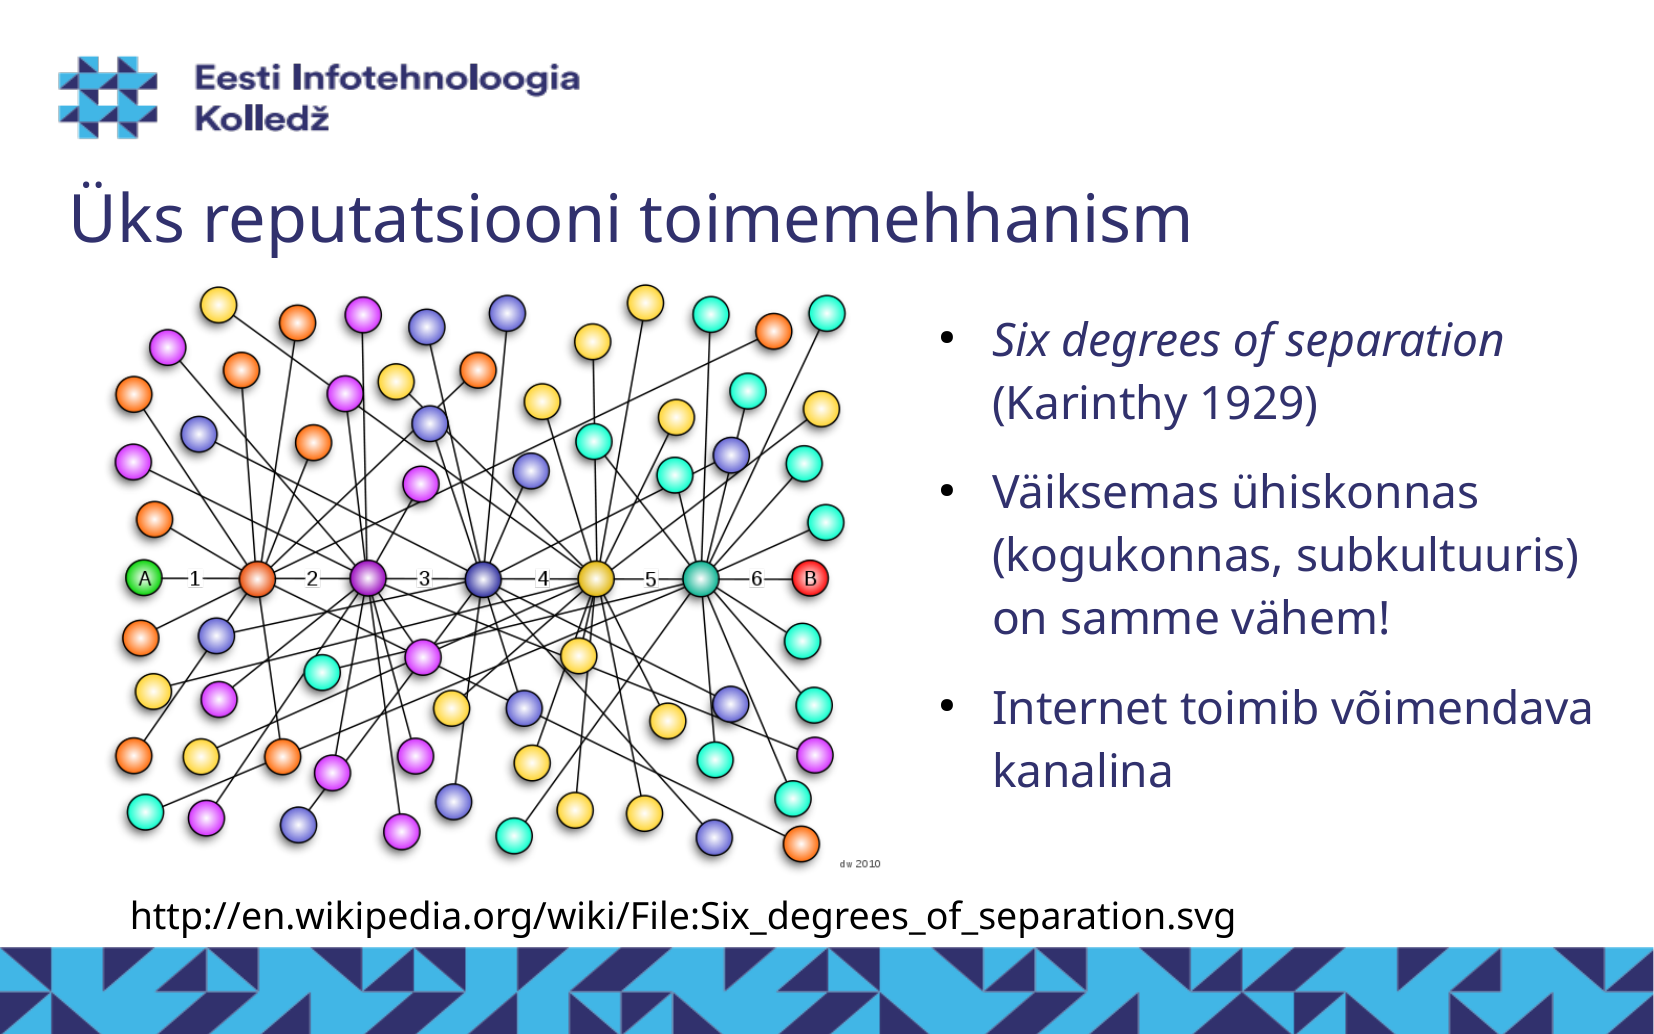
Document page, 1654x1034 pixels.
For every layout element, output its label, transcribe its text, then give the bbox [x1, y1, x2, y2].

text_box http://en.wikipedia.org/wiki/File:Six_degrees_of_separation.svg [18, 882, 1252, 985]
list Six degrees of separation (Karinthy 1929) Väiksemas ühiskonnas (kogukonnas, subkultuuris) on samme vähem! Internet toimib võimendava kanalina [921, 307, 1630, 945]
title Üks reputatsiooni toimemehhanism [68, 147, 1536, 286]
picture [59, 259, 898, 882]
